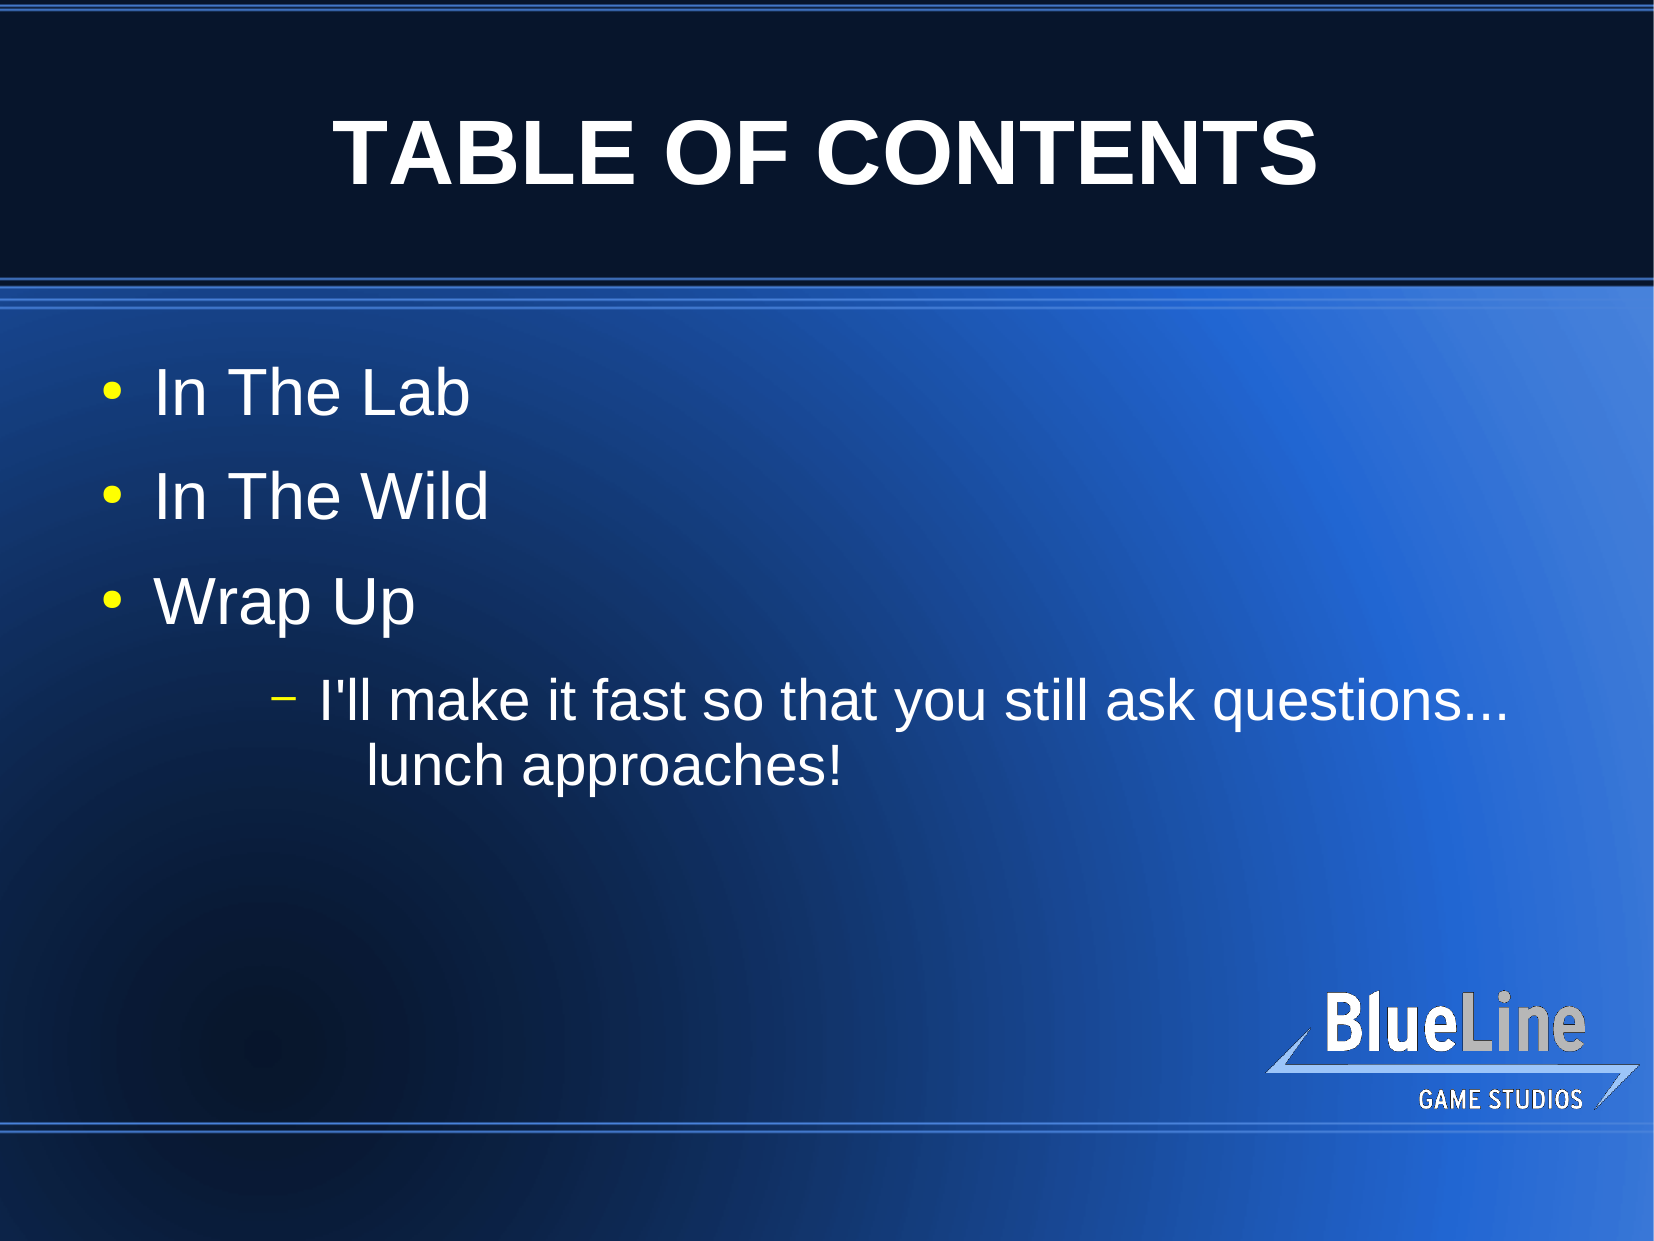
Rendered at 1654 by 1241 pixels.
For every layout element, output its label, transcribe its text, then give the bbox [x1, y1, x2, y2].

picture [0, 0, 1654, 1241]
list In The Lab In The Wild Wrap Up I'll make it fast so that you still ask questions... lunch approaches! [82, 355, 1571, 1043]
title TABLE OF CONTENTS [82, 49, 1571, 257]
